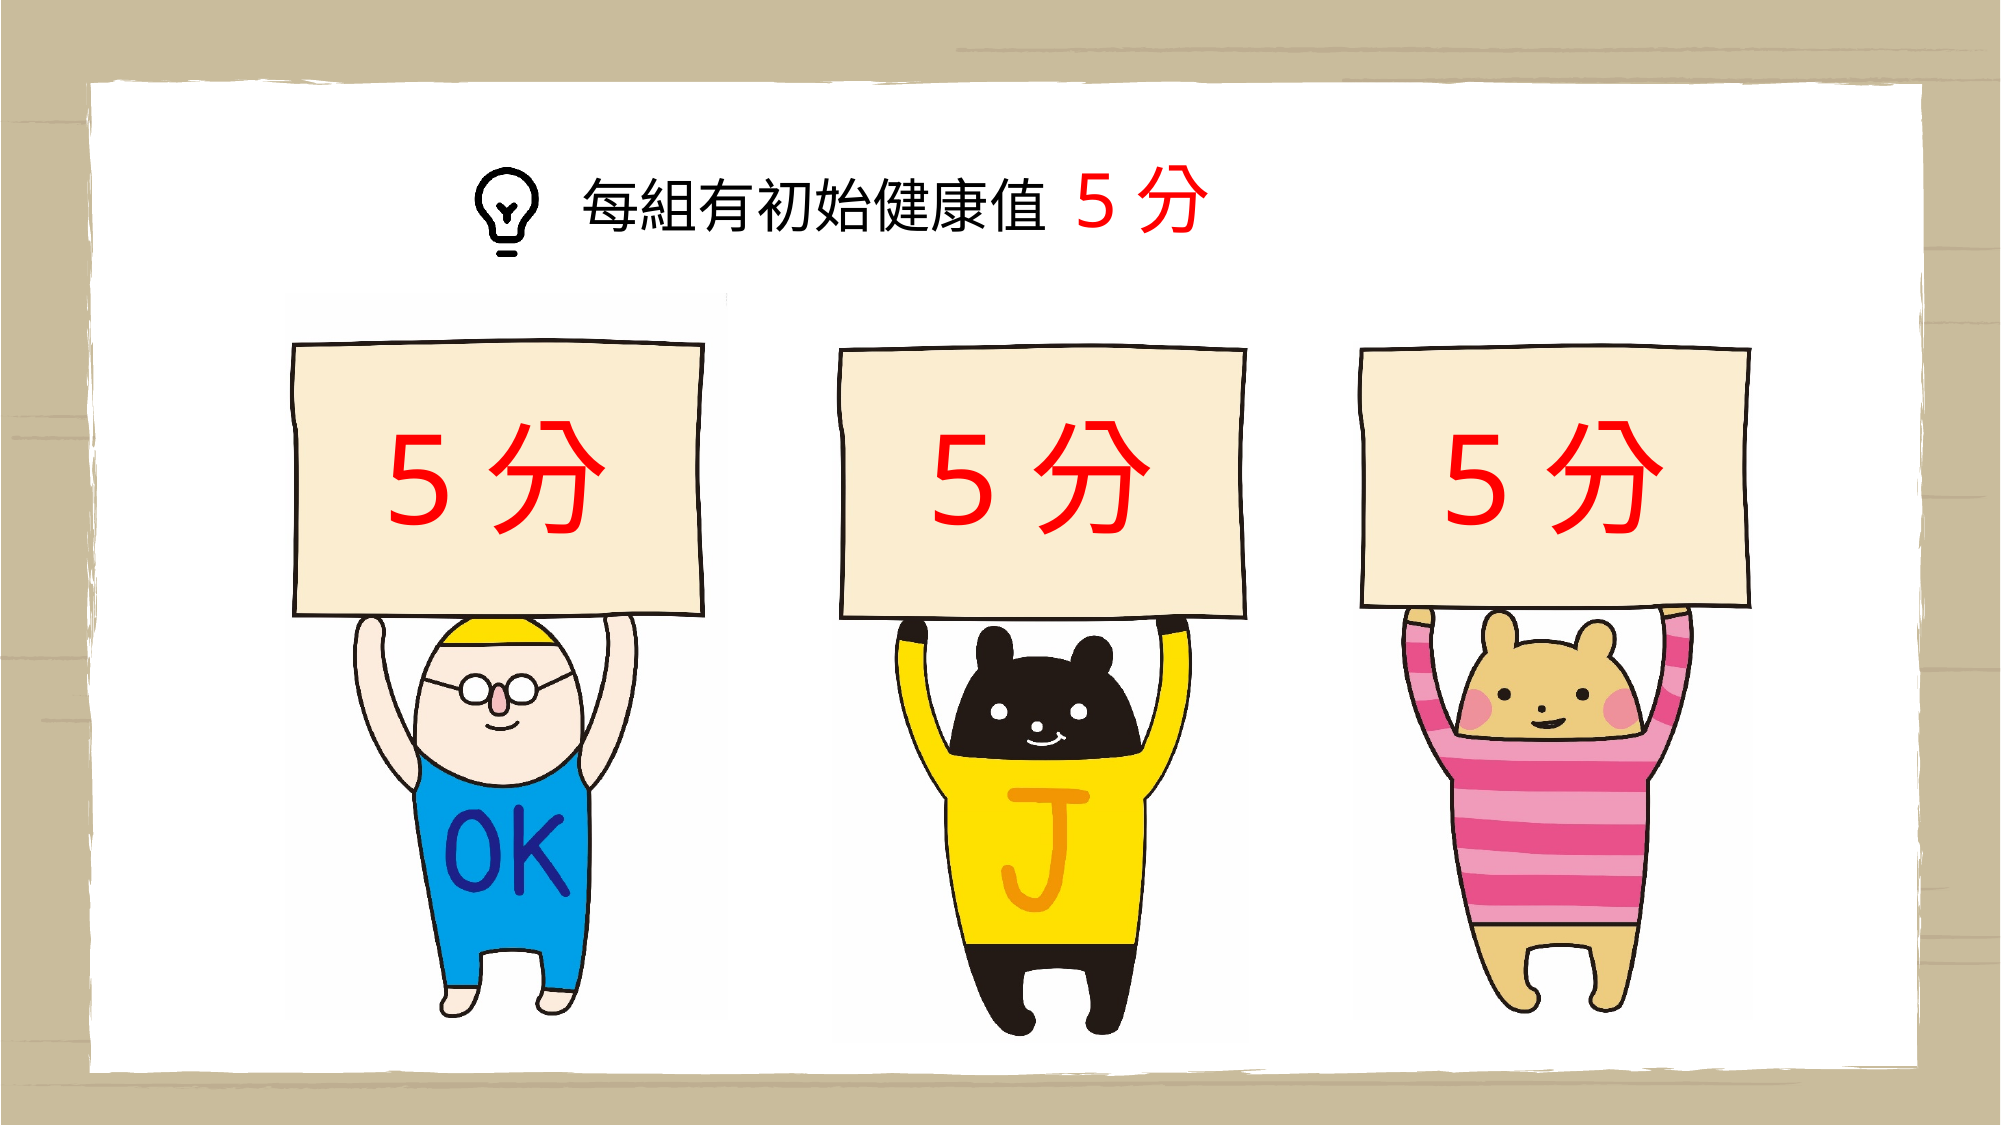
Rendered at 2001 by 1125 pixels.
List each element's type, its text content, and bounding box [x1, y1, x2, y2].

picture [832, 341, 1249, 1043]
picture [285, 293, 728, 1020]
text_box 5分 [298, 391, 695, 559]
text_box 5分 [1355, 391, 1753, 559]
picture [1353, 341, 1753, 1020]
text_box 每組有初始健康值 5分 [566, 144, 1656, 251]
text_box 5分 [842, 391, 1240, 559]
picture [461, 167, 552, 257]
